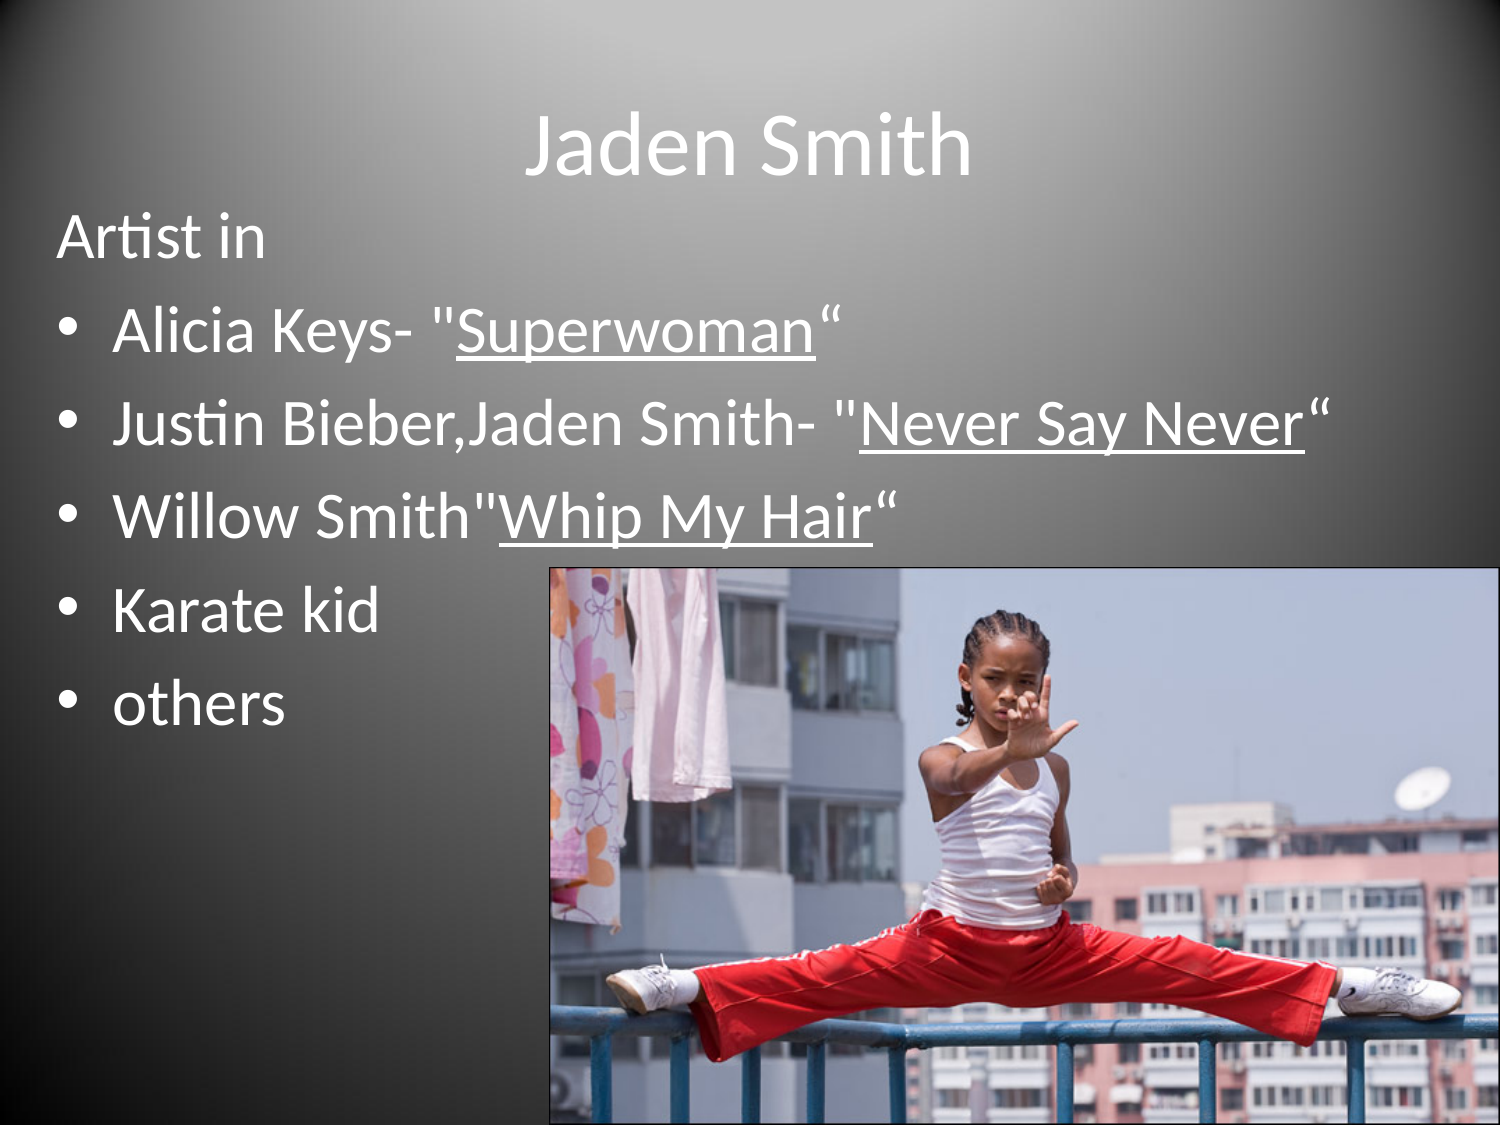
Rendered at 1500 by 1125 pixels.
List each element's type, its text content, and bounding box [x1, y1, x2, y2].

list Artist in Alicia Keys- "Superwoman“ Justin Bieber,Jaden Smith- "Never Say Never“ Willow Smith"Whip My Hair“ Karate kid others [41, 184, 1392, 927]
title Jaden Smith [75, 45, 1425, 233]
picture [0, 0, 1500, 1125]
